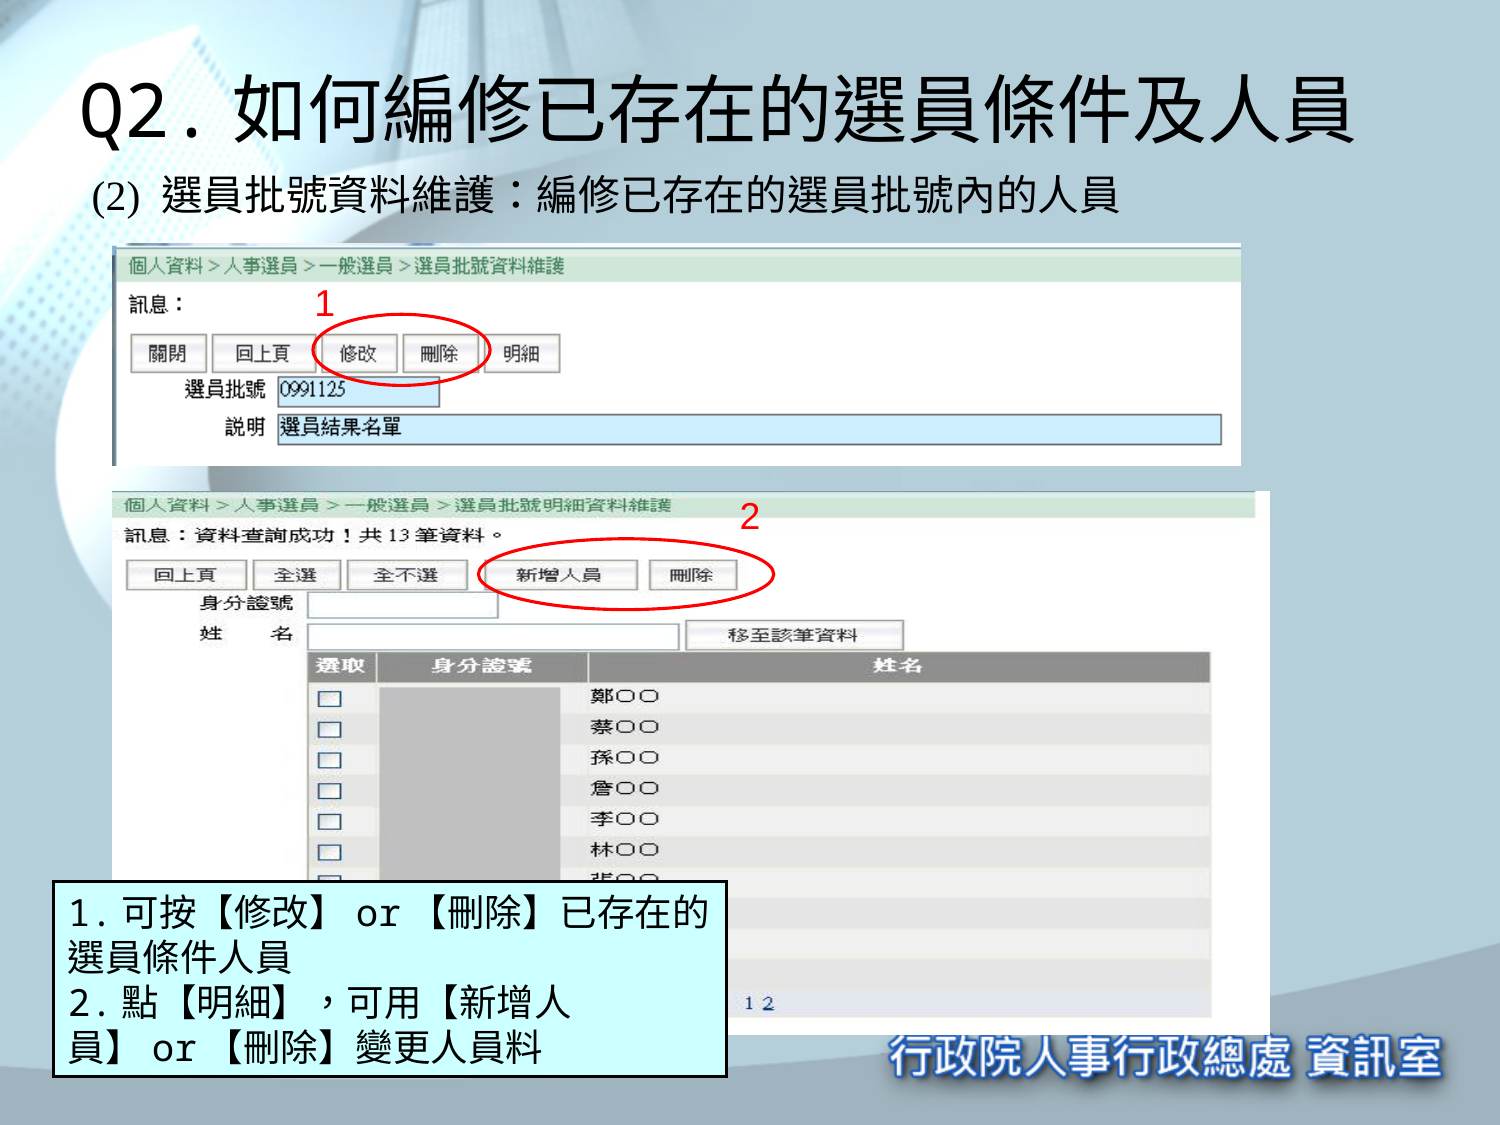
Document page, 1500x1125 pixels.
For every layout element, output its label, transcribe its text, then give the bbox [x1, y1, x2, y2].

picture [0, 0, 1500, 1125]
text_box 2 [726, 491, 774, 537]
text_box Q2.如何編修已存在的選員條件及人員 [64, 54, 1400, 161]
text_box 1 [301, 278, 349, 324]
text_box 1.可按【修改】or【刪除】已存在的選員條件人員 2.點【明細】，可用【新增人員】or【刪除】變更人員料 [53, 881, 727, 1077]
text_box (2) 選員批號資料維護：編修已存在的選員批號內的人員 [76, 160, 1352, 232]
